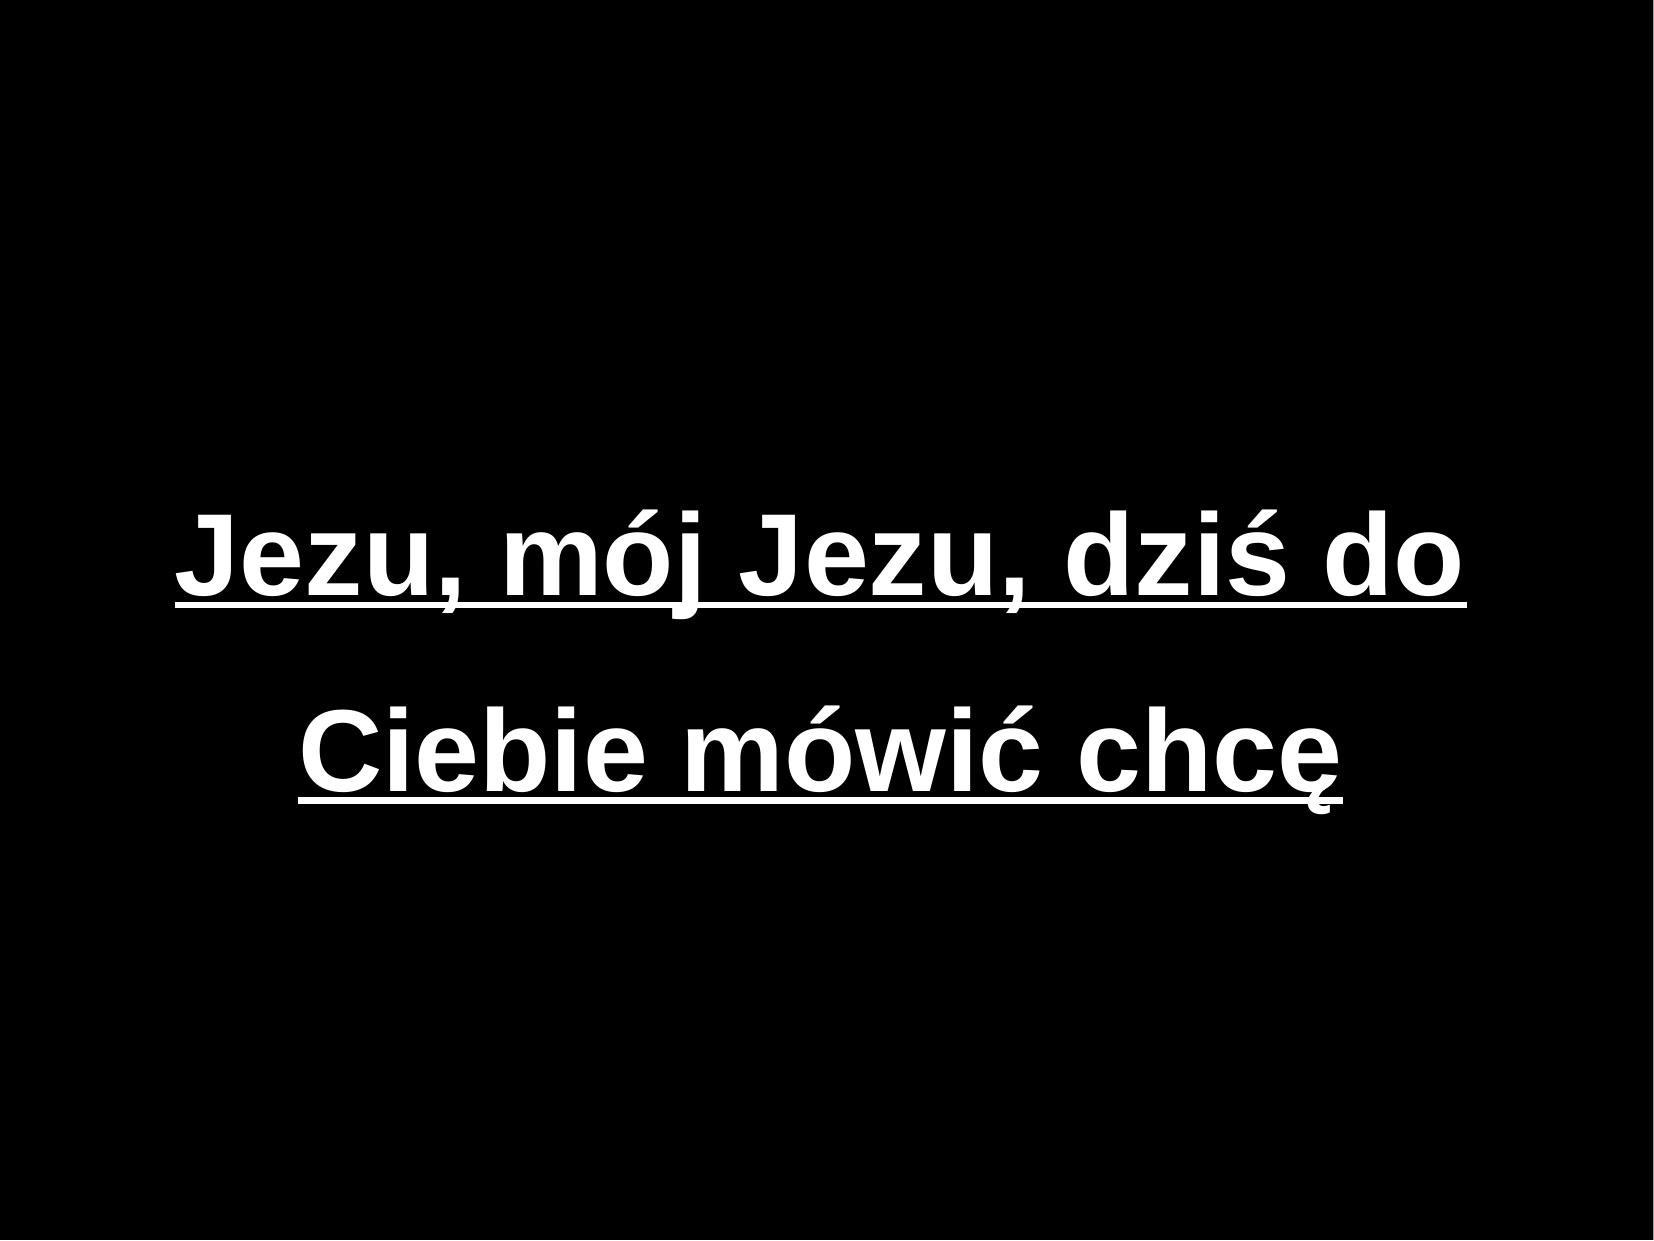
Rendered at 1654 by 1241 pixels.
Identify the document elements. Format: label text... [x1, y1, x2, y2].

subtitle Jezu, mój Jezu, dziś do Ciebie mówić chcę [0, 0, 1642, 1241]
